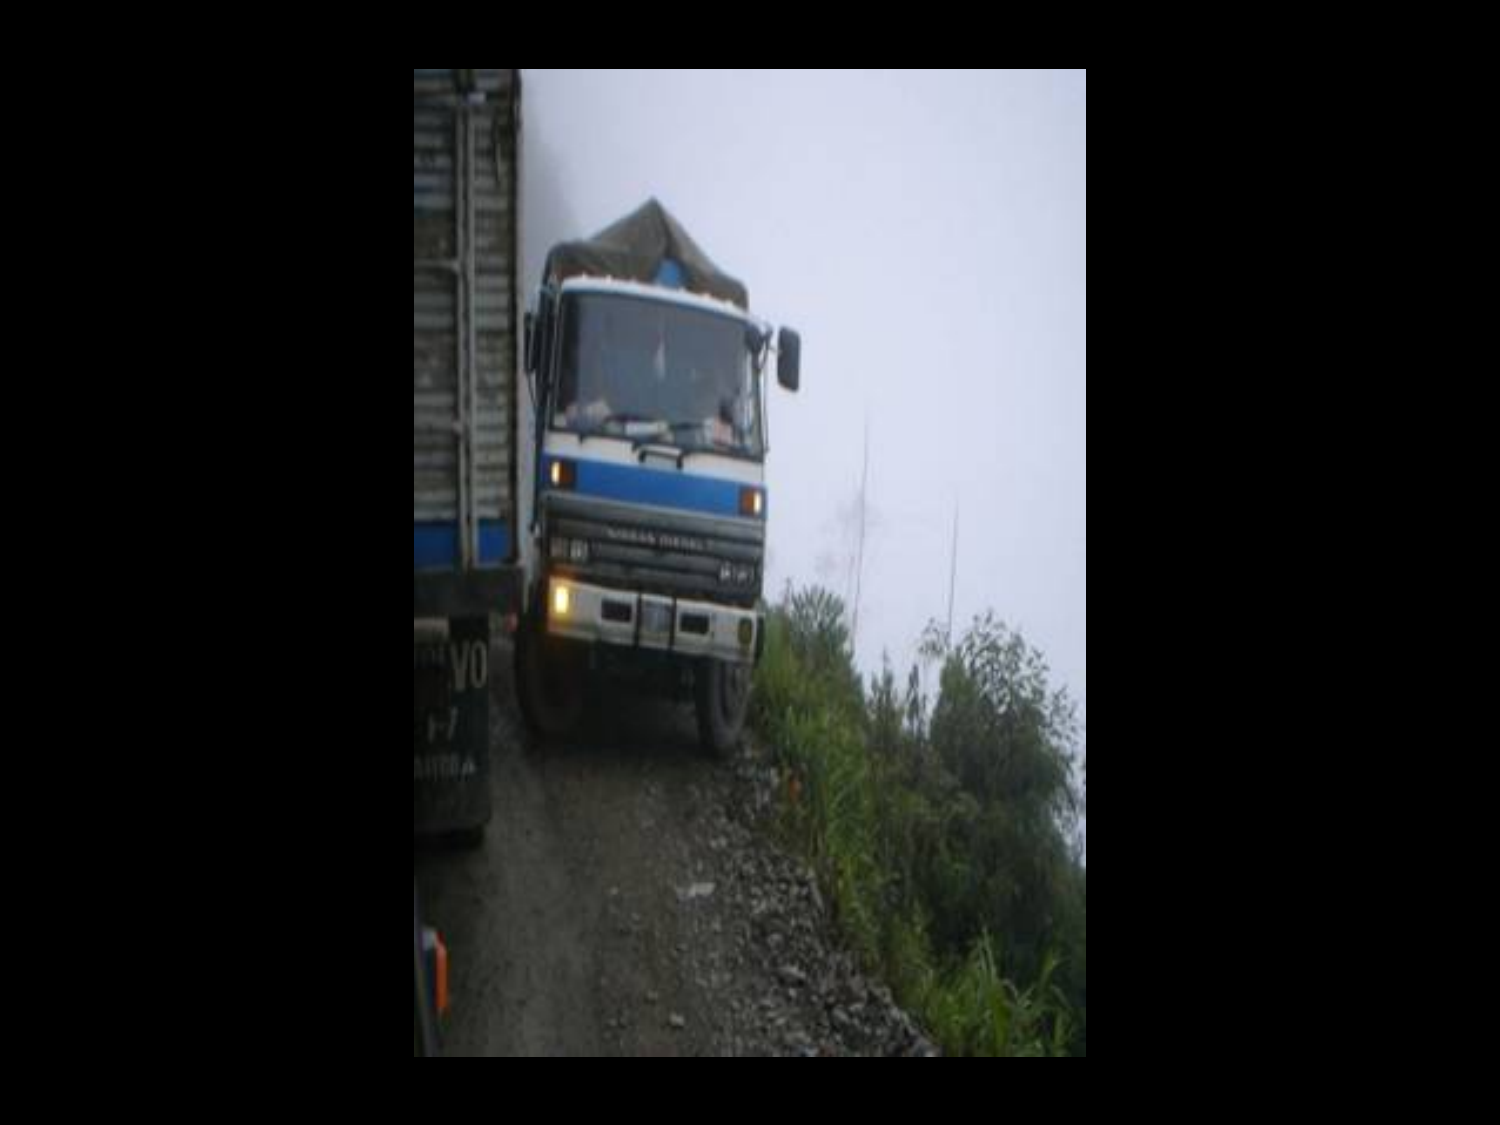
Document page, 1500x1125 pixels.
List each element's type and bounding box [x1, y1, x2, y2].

picture [414, 69, 1086, 1057]
